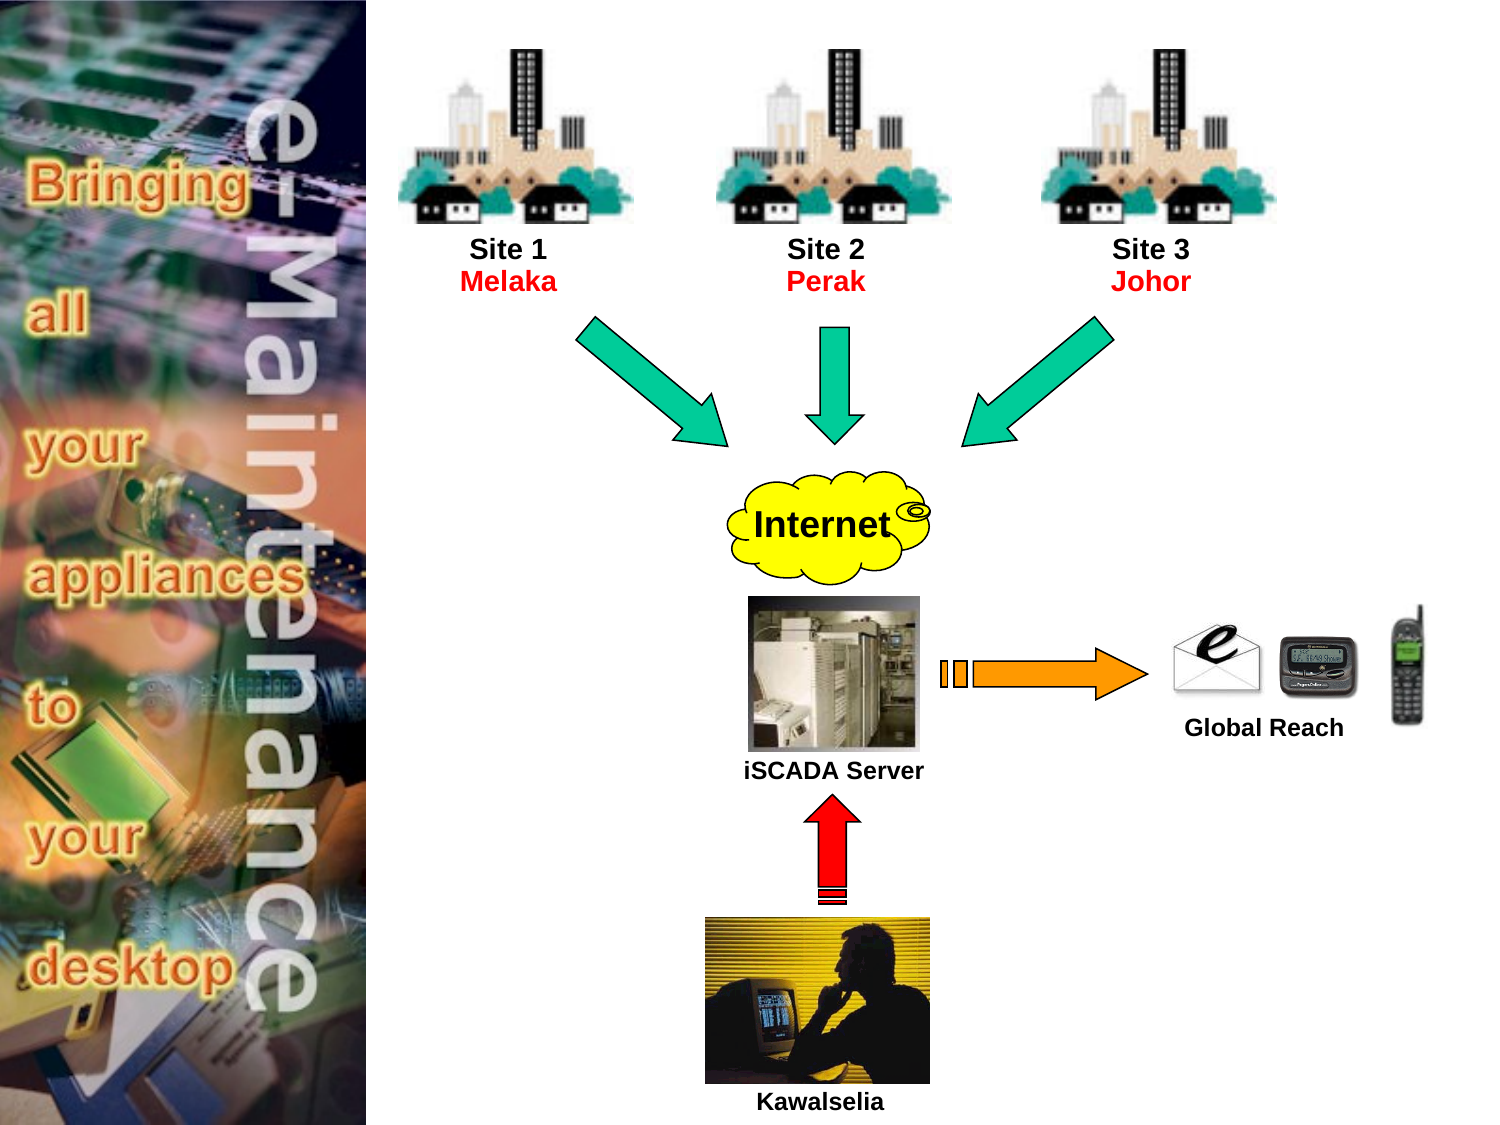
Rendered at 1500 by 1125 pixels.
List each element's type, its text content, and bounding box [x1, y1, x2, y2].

picture [1171, 622, 1265, 700]
text_box [804, 794, 861, 887]
chart [1278, 635, 1360, 700]
text_box Site 3 Johor [1084, 224, 1218, 306]
picture [748, 596, 920, 749]
text_box iSCADA Server [727, 749, 942, 793]
text_box [941, 661, 948, 687]
text_box Kawalselia [668, 1079, 973, 1124]
text_box [973, 648, 1148, 700]
picture [1041, 49, 1277, 224]
text_box Site 2 Perak [759, 224, 893, 306]
picture [705, 917, 930, 1079]
text_box [748, 471, 931, 546]
text_box Internet [738, 495, 916, 553]
picture [398, 49, 634, 224]
picture [1390, 603, 1428, 729]
text_box [819, 890, 846, 897]
picture [716, 49, 952, 224]
text_box Global Reach [1157, 705, 1372, 750]
text_box [954, 661, 967, 687]
picture [0, 0, 366, 1125]
text_box [727, 510, 902, 585]
text_box Site 1 Melaka [441, 224, 576, 306]
